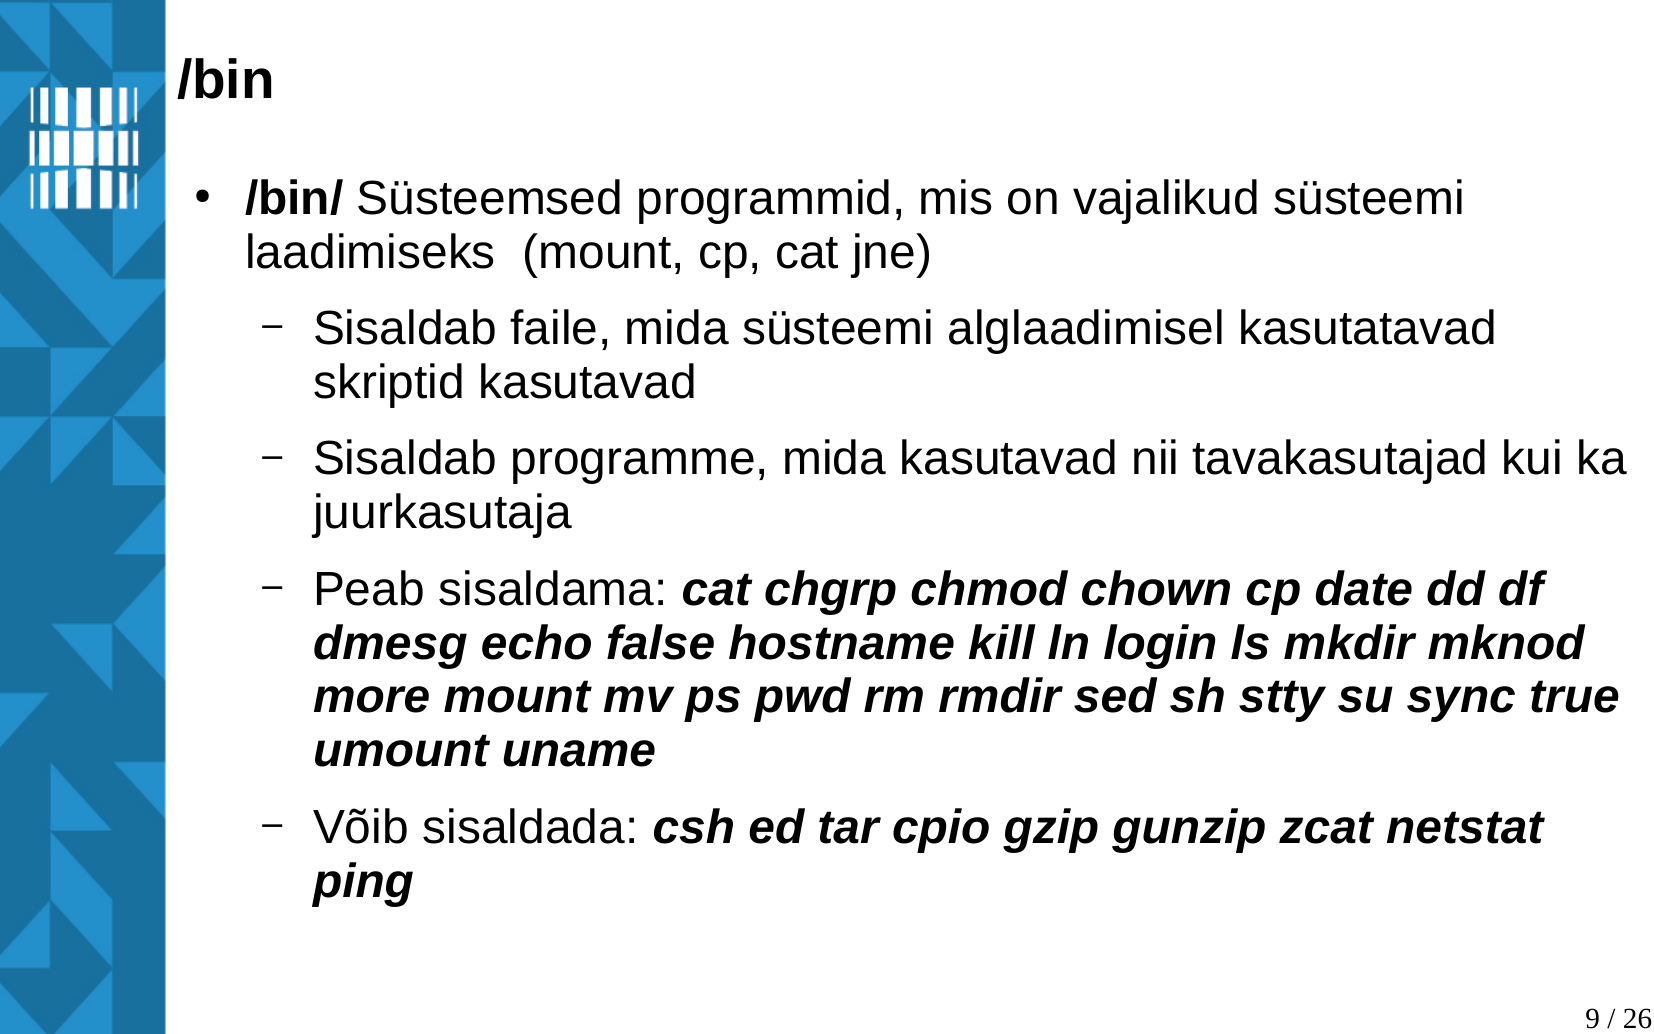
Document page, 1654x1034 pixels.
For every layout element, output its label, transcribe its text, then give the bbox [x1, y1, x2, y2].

title /bin [177, 28, 1625, 131]
list /bin/ Süsteemsed programmid, mis on vajalikud süsteemi laadimiseks (mount, cp, cat jne) Sisaldab faile, mida süsteemi alglaadimisel kasutatavad skriptid kasutavad Sisaldab programme, mida kasutavad nii tavakasutajad kui ka juurkasutaja Peab sisaldama: cat chgrp chmod chown cp date dd df dmesg echo false hostname kill ln login ls mkdir mknod more mount mv ps pwd rm rmdir sed sh stty su sync true umount uname Võib sisaldada: csh ed tar cpio gzip gunzip zcat netstat ping [177, 170, 1633, 914]
